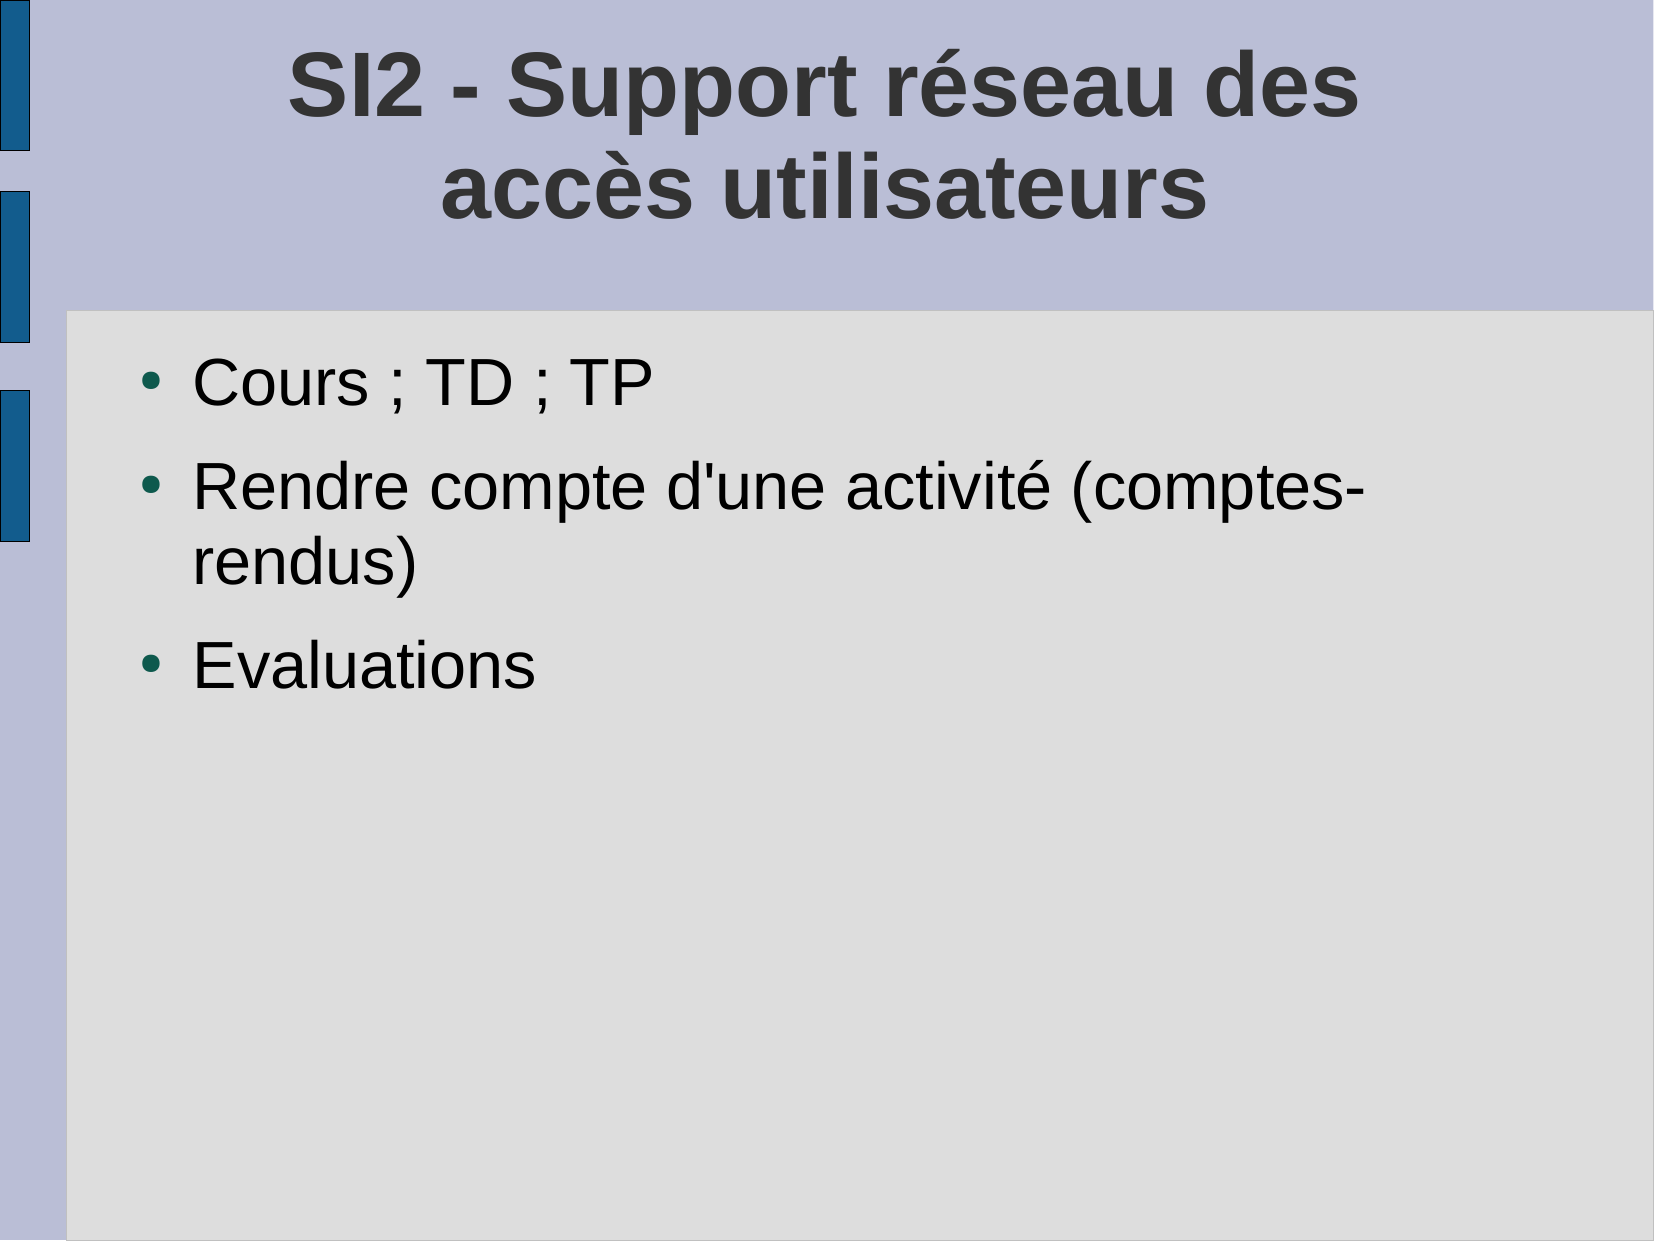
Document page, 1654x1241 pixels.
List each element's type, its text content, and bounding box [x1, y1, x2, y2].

list Cours ; TD ; TP Rendre compte d'une activité (comptes-rendus) Evaluations [121, 344, 1534, 1127]
